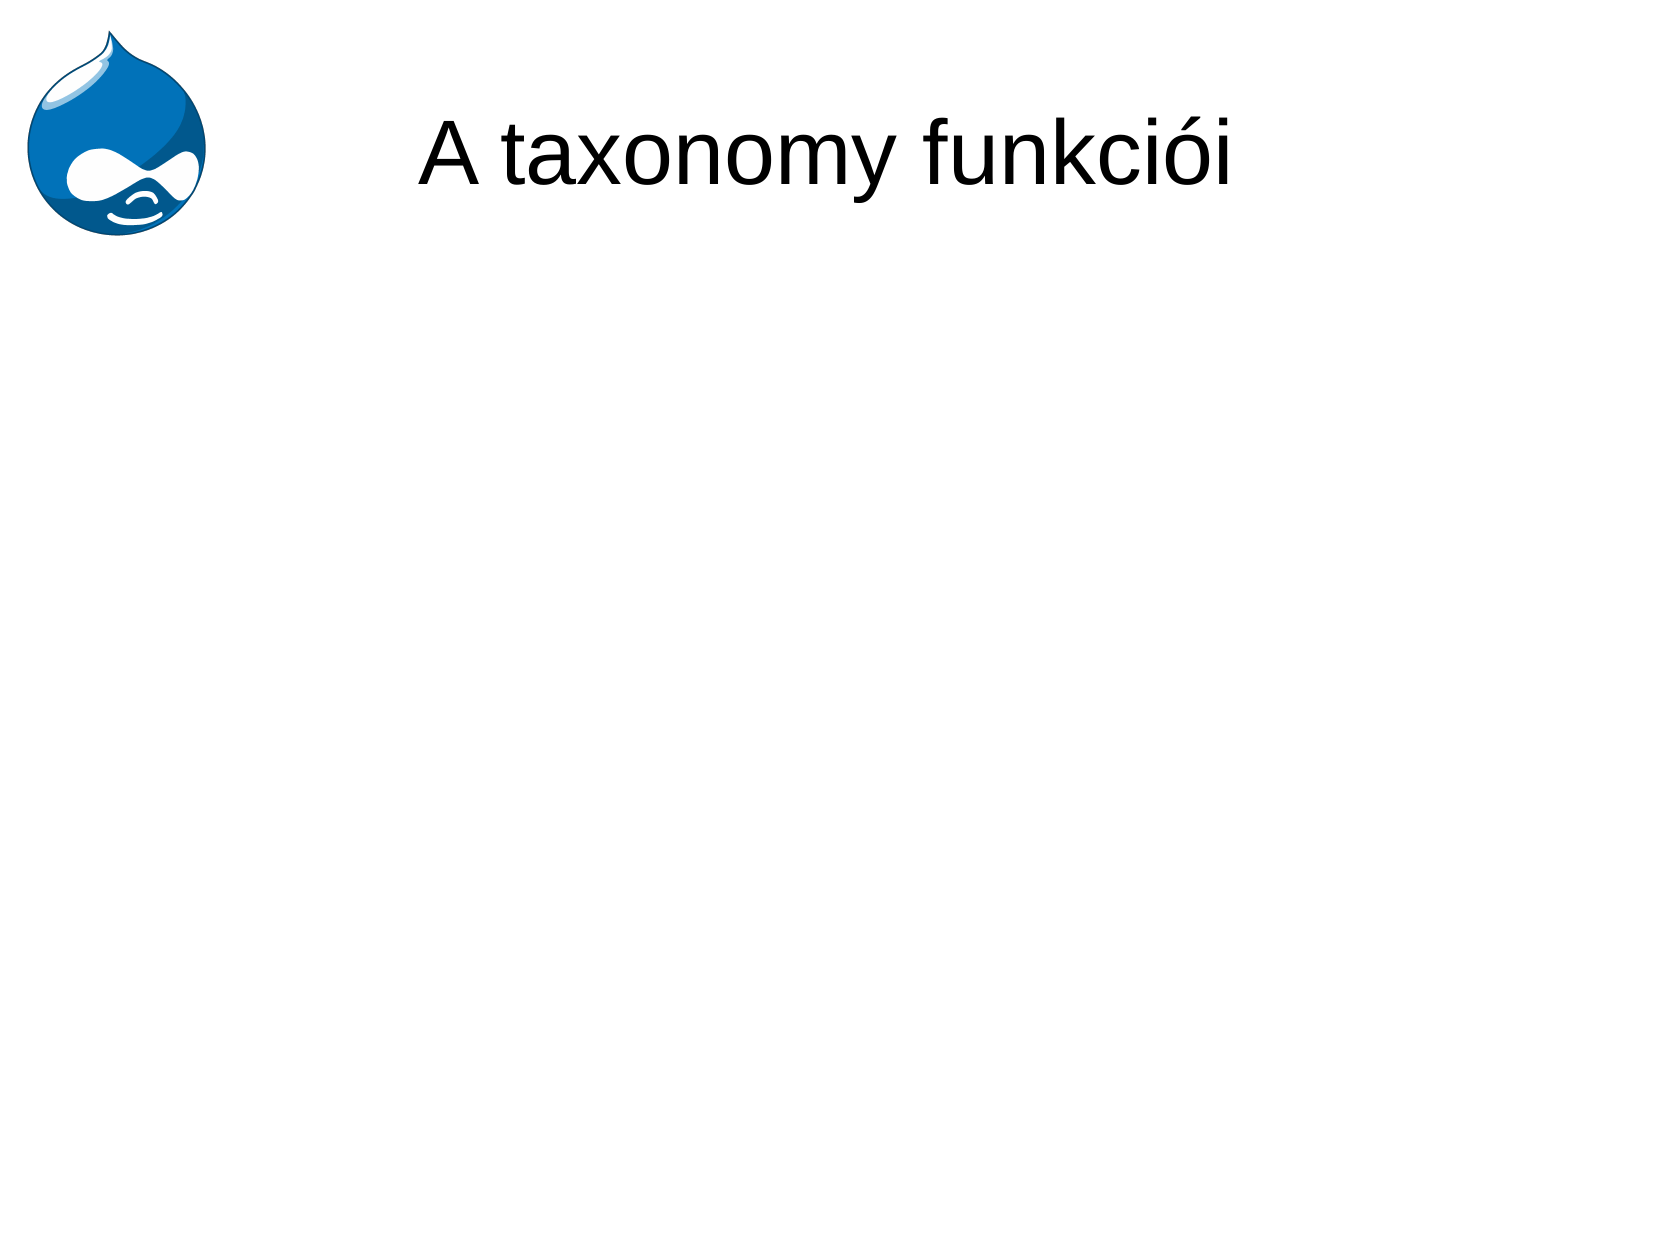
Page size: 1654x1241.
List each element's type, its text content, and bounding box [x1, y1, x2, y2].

picture [26, 29, 207, 237]
title A taxonomy funkciói [82, 49, 1571, 257]
